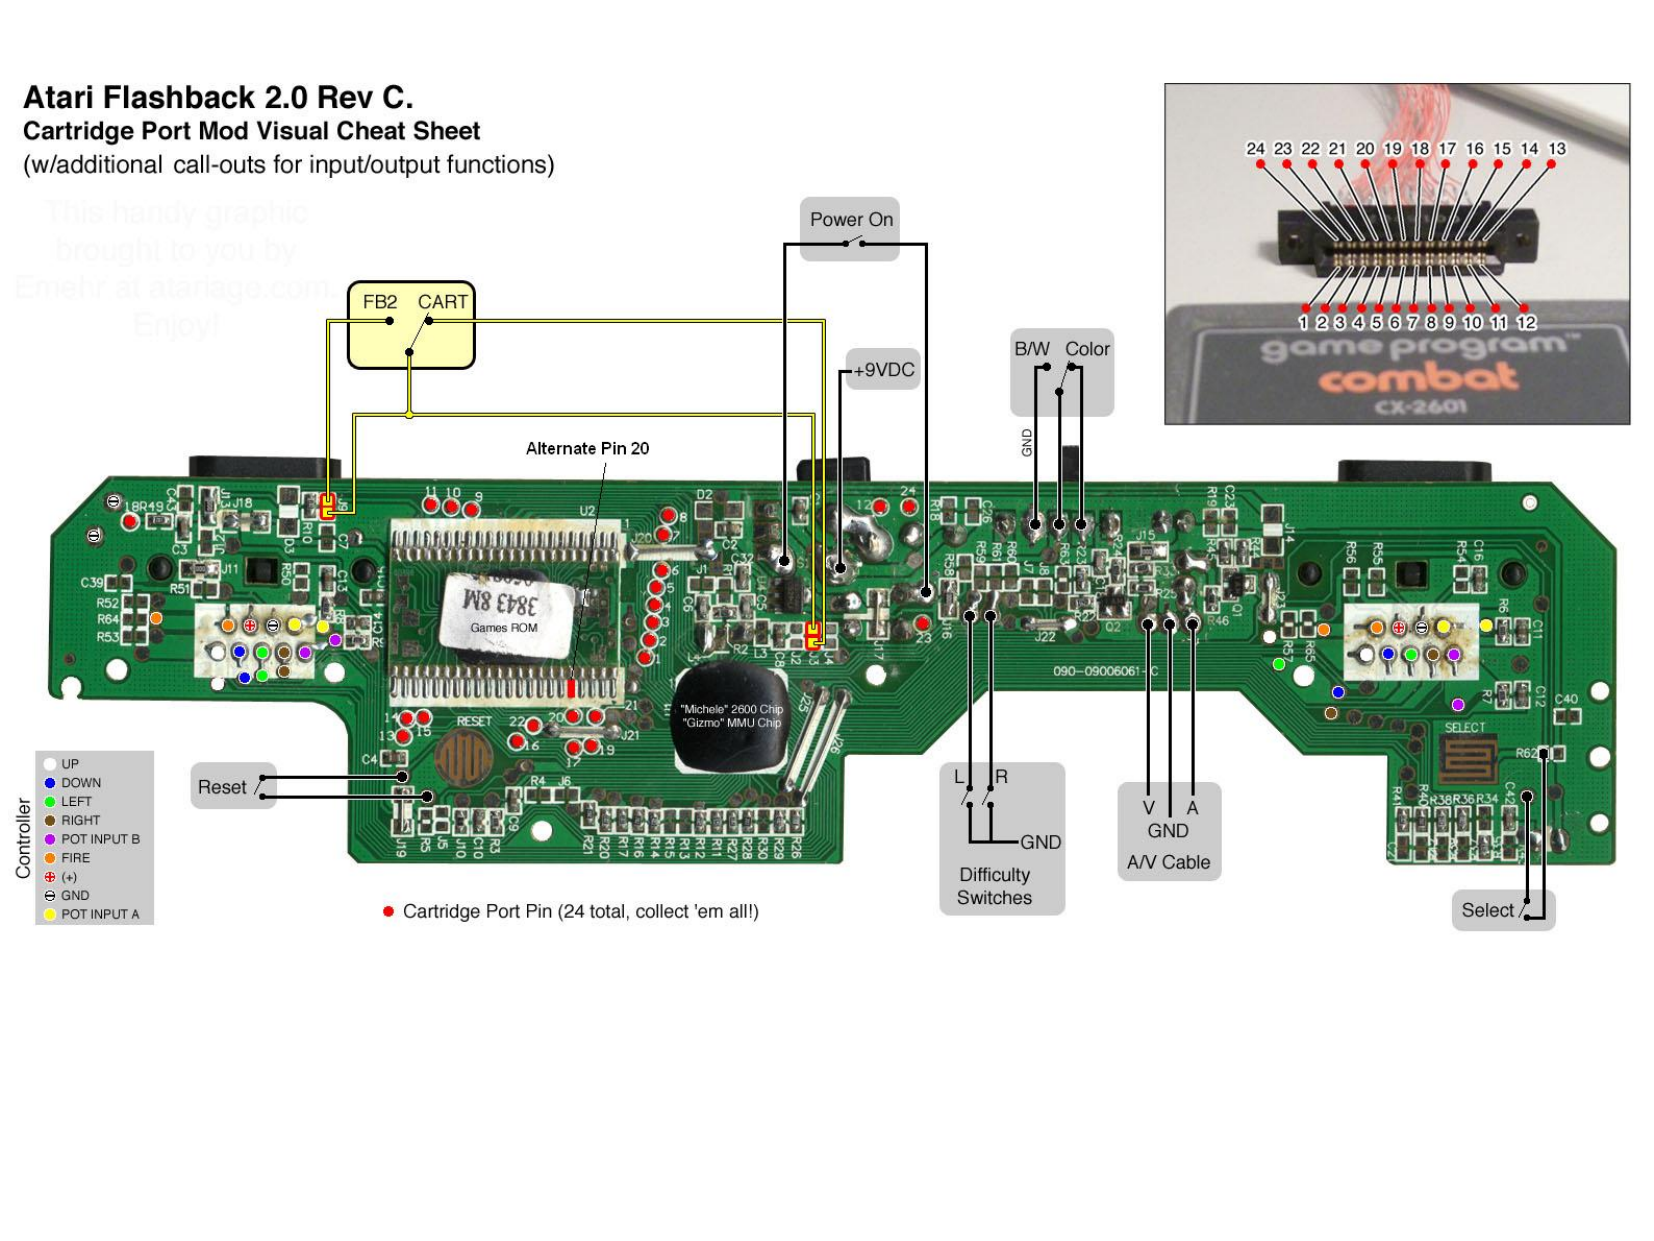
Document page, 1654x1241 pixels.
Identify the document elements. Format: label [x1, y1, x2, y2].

picture [0, 58, 1654, 950]
